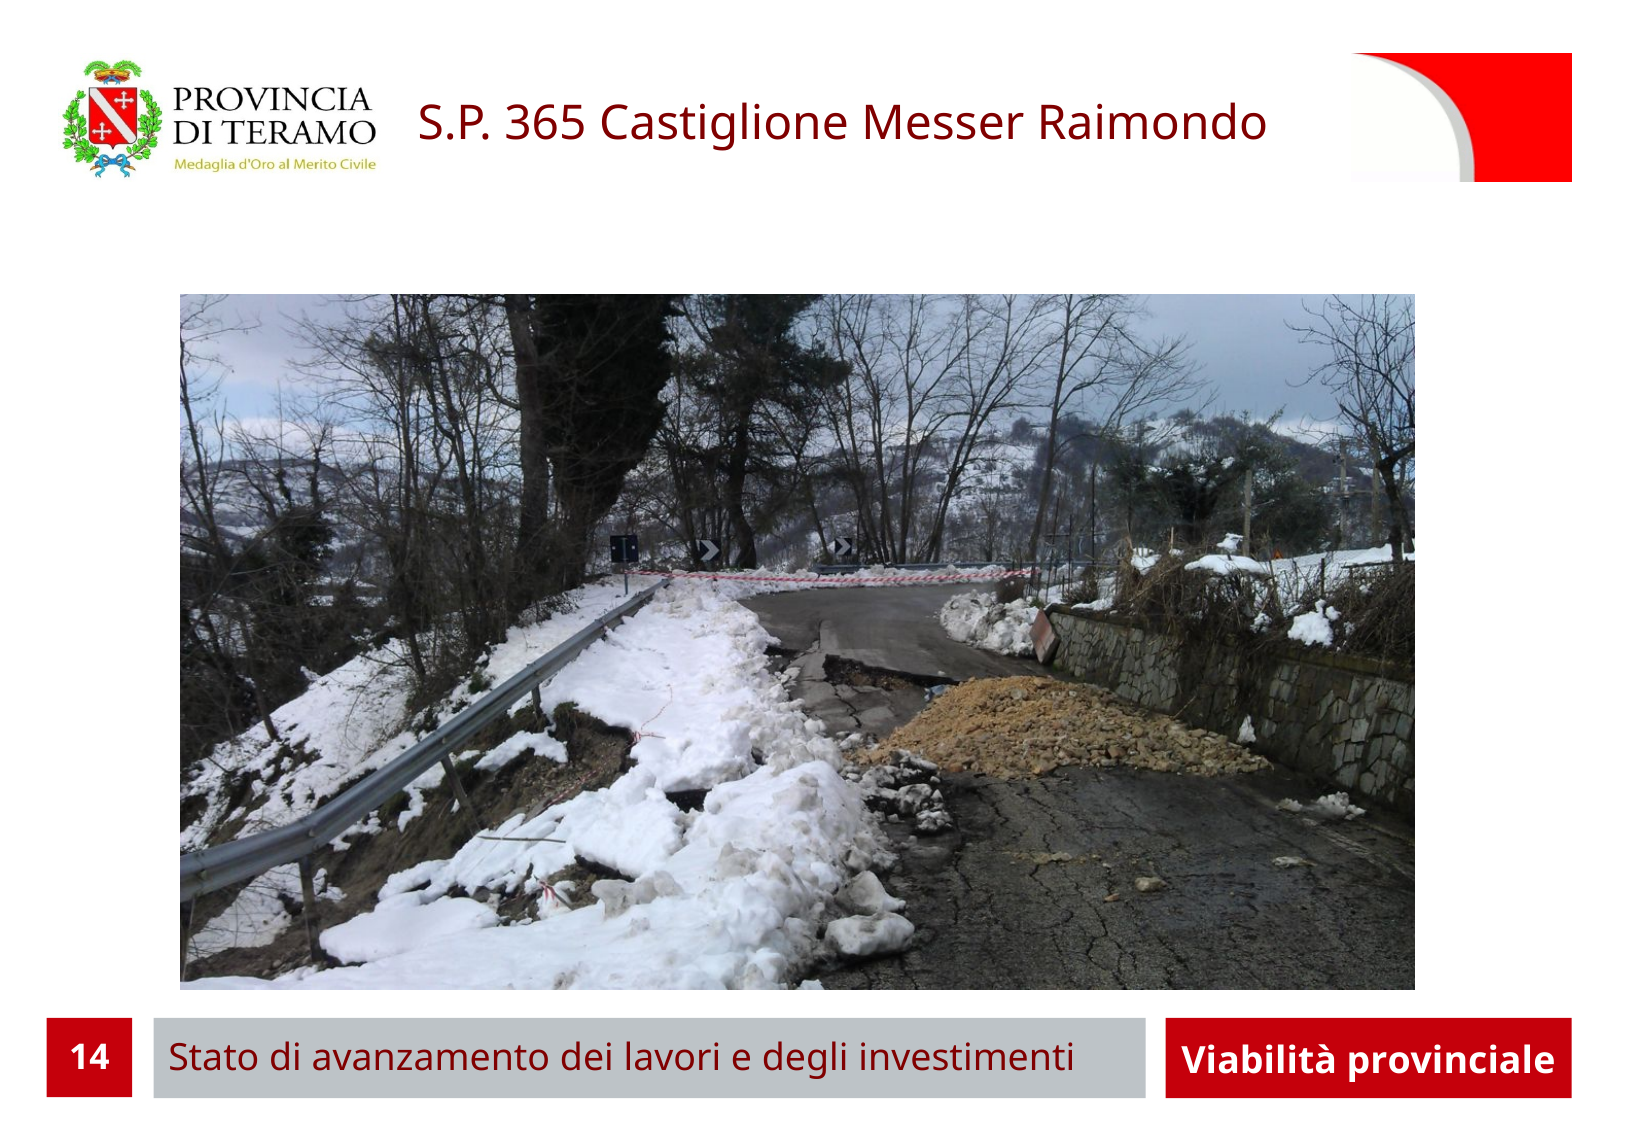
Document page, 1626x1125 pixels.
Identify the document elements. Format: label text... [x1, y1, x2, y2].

picture [58, 53, 384, 182]
picture [180, 294, 1415, 990]
picture [1352, 53, 1572, 182]
title S.P. 365 Castiglione Messer Raimondo [406, 53, 1352, 187]
